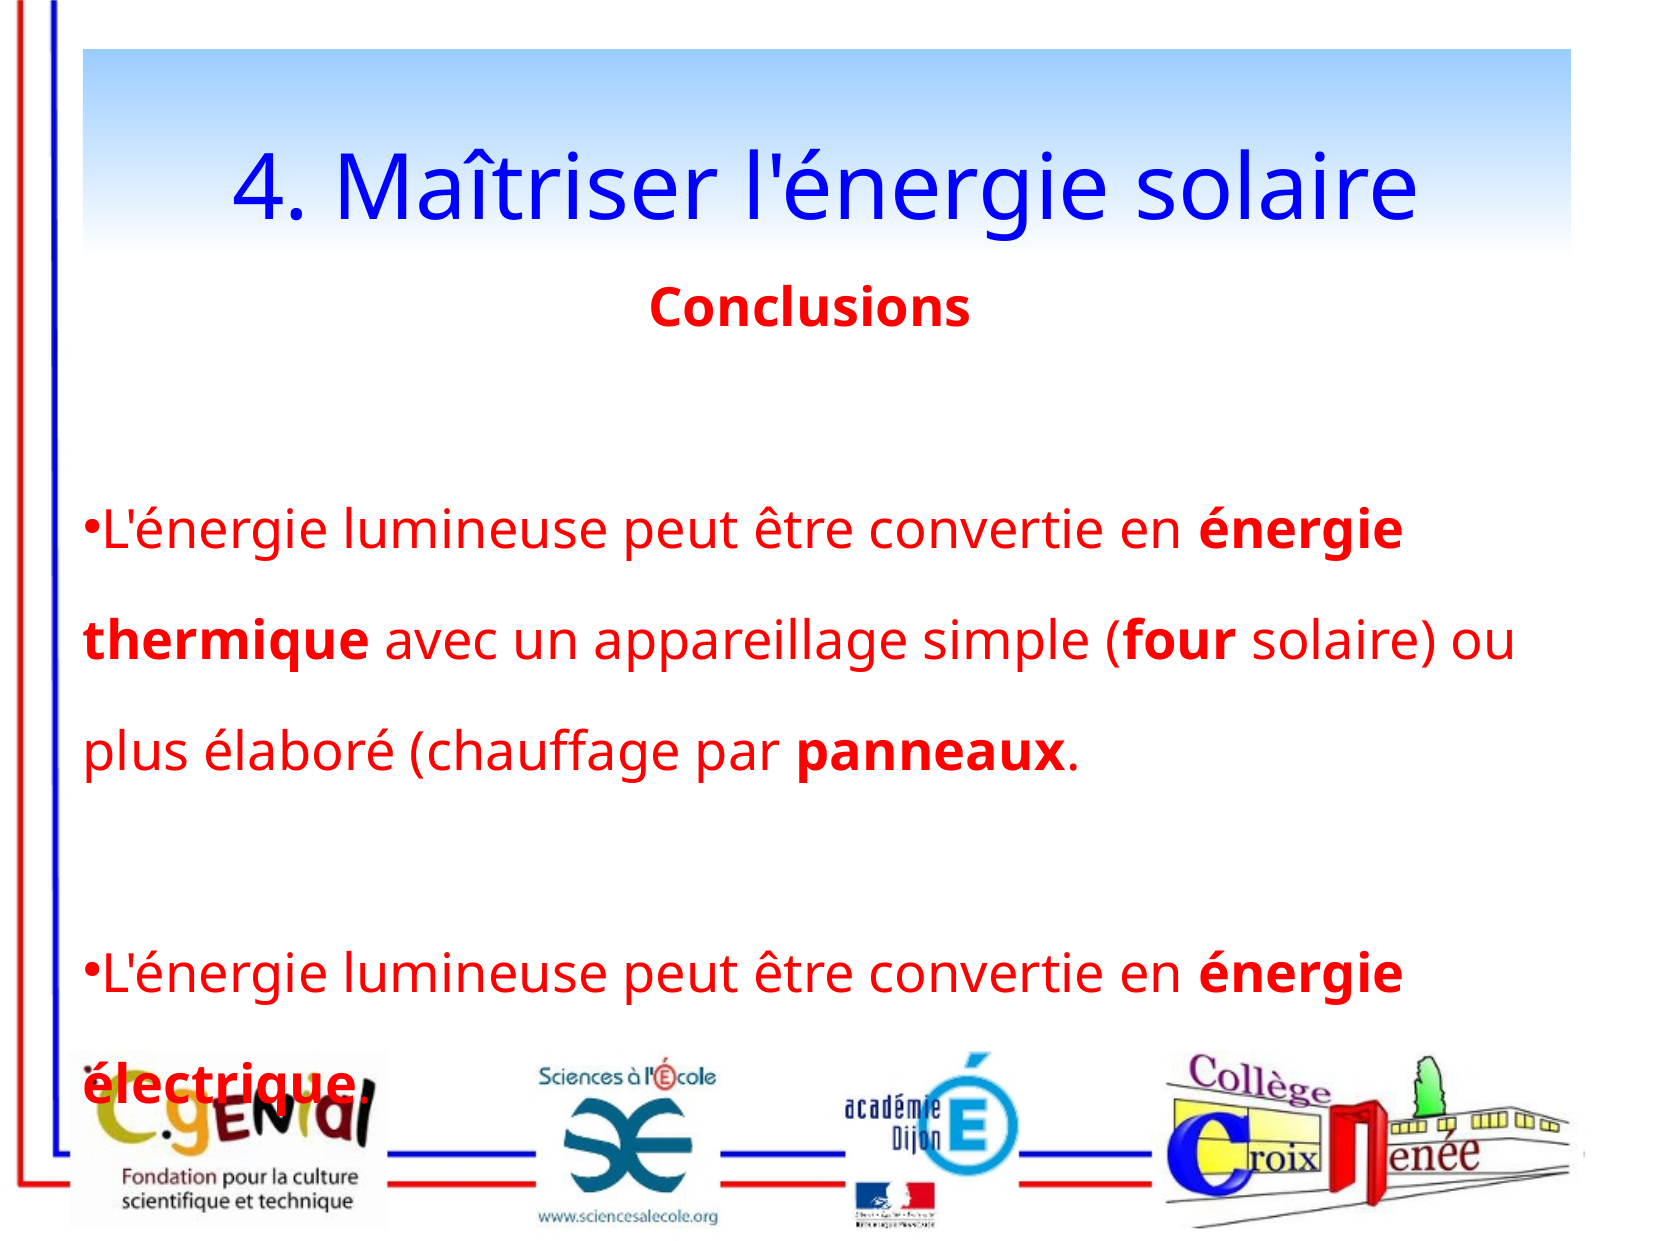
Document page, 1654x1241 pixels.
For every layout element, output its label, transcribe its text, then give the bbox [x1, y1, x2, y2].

text_box Conclusions L'énergie lumineuse peut être convertie en énergie thermique avec un appareillage simple (four solaire) ou plus élaboré (chauffage par panneaux. L'énergie lumineuse peut être convertie en énergie électrique. [82, 296, 1538, 1054]
title 4. Maîtriser l'énergie solaire [82, 49, 1571, 257]
picture [0, 0, 1654, 1241]
